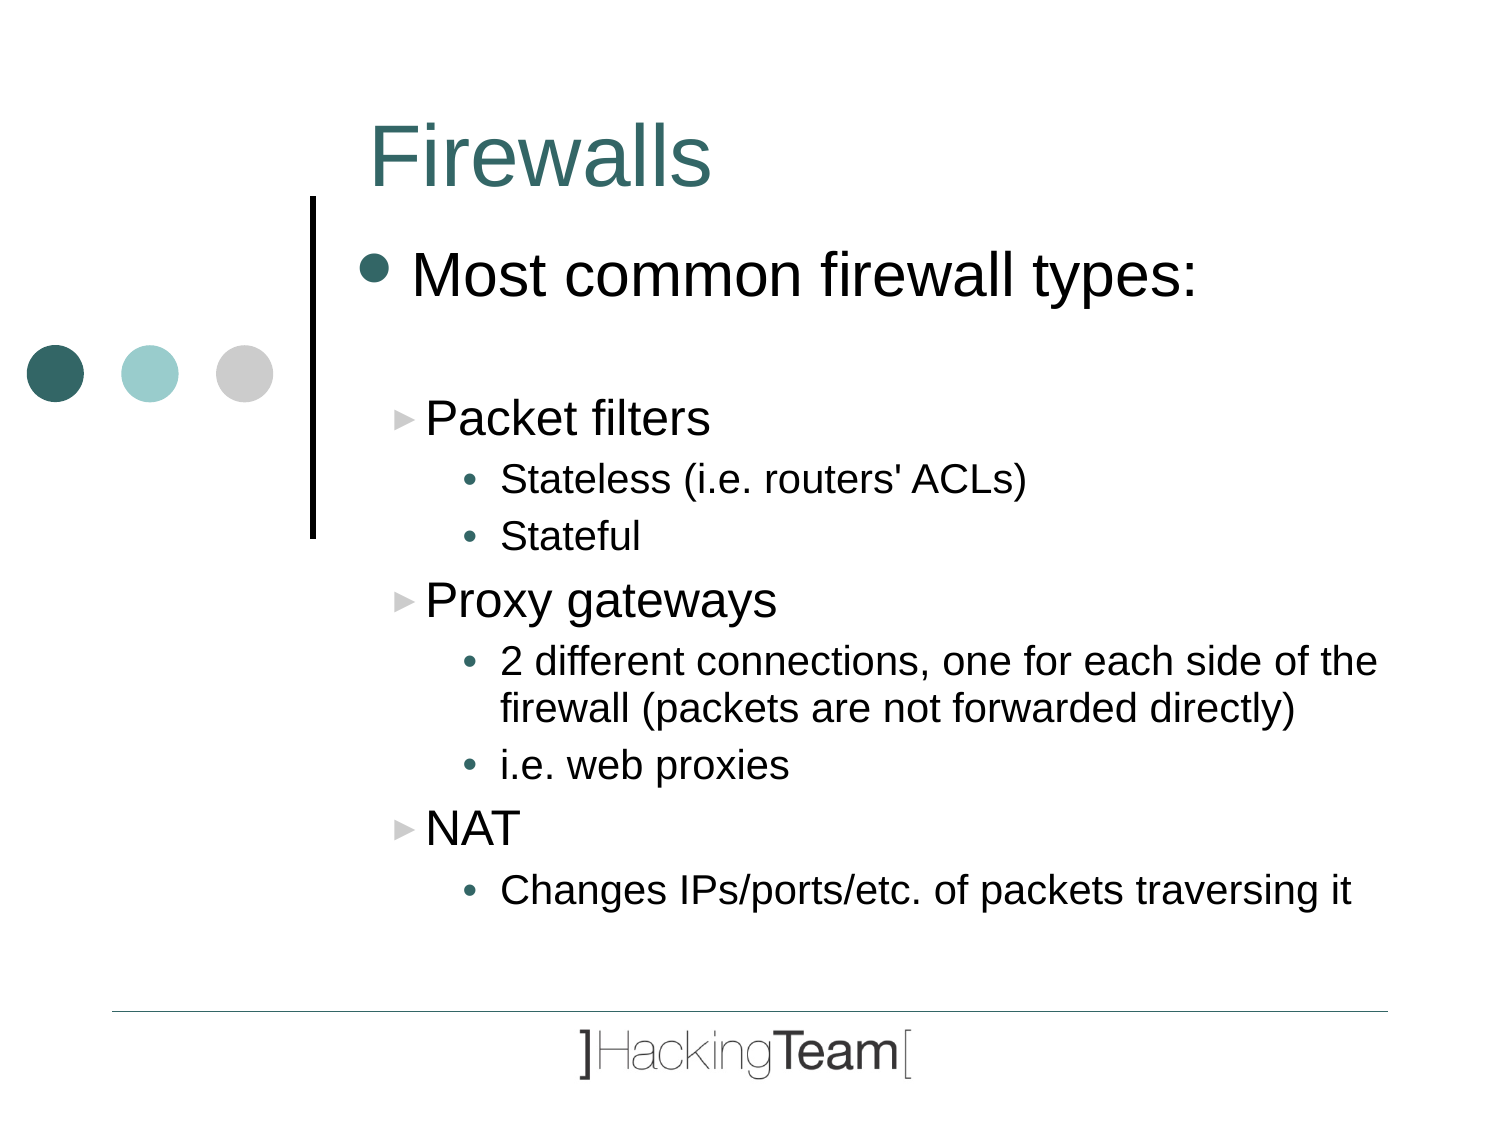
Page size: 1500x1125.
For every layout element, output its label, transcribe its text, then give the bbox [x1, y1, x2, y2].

picture [574, 1023, 916, 1084]
list Most common firewall types: Packet filters Stateless (i.e. routers' ACLs) Stateful Proxy gateways 2 different connections, one for each side of the firewall (packets are not forwarded directly) i.e. web proxies NAT Changes IPs/ports/etc. of packets traversing it [237, 239, 1388, 982]
title Firewalls [249, 38, 1401, 275]
